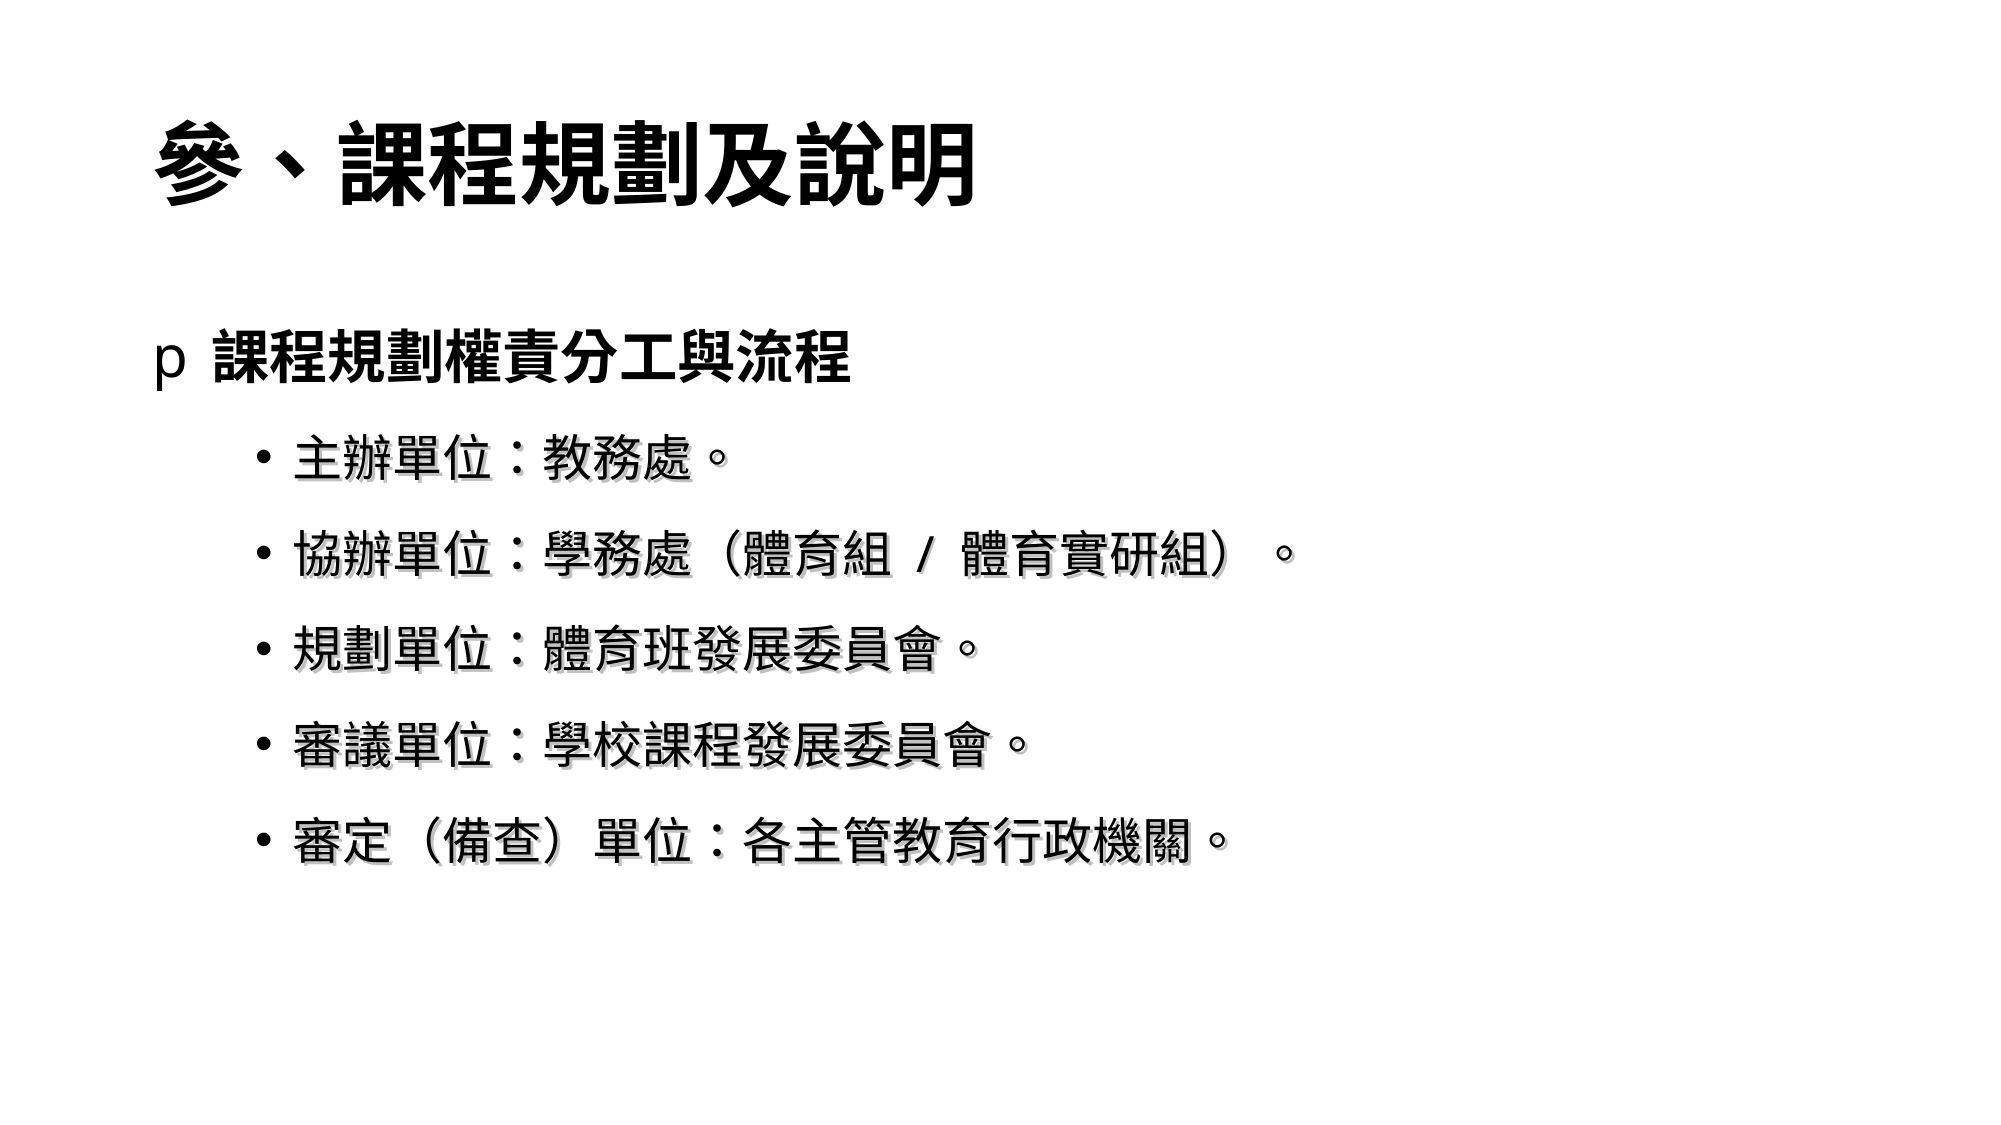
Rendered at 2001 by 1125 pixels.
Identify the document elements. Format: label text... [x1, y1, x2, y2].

title 參、課程規劃及說明 [137, 59, 1863, 278]
list 課程規劃權責分工與流程 主辦單位：教務處。 協辦單位：學務處（體育組 / 體育實研組）。 規劃單位：體育班發展委員會。 審議單位：學校課程發展委員會。 審定（備查）單位：各主管教育行政機關。 [137, 299, 1863, 1038]
